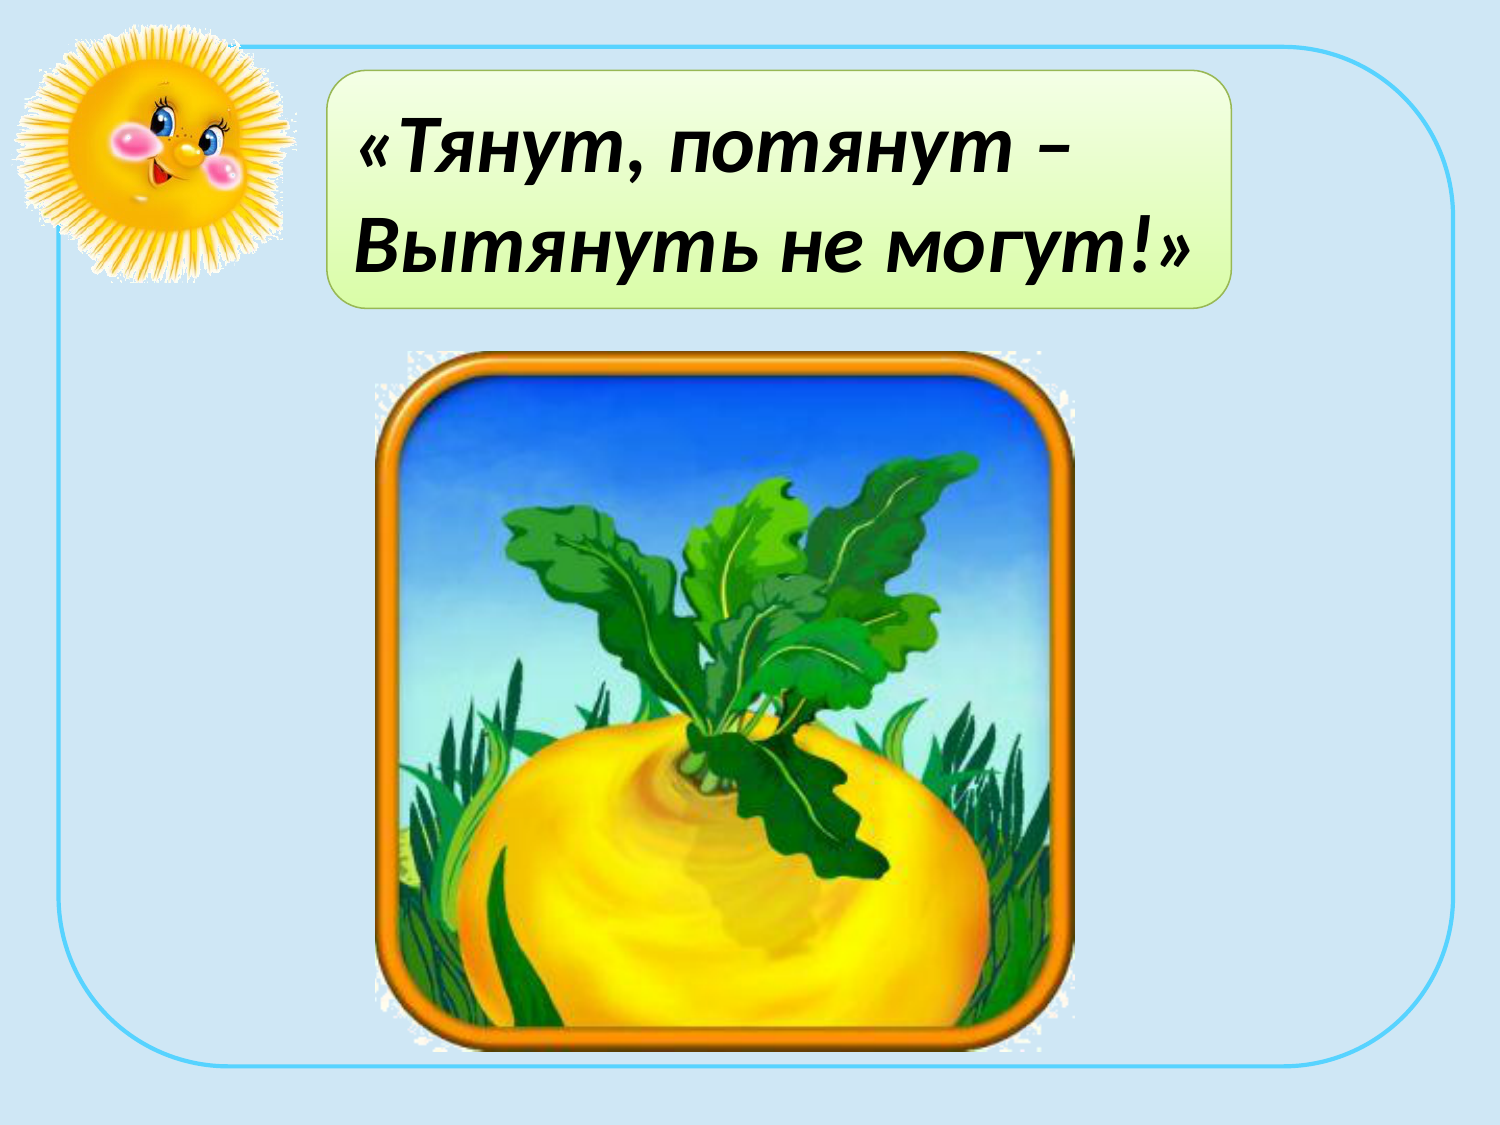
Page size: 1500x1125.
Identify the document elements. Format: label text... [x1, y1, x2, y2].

picture [11, 11, 340, 340]
text_box «Тянут, потянут – Вытянуть не могут!» [326, 70, 1232, 309]
picture [375, 351, 1075, 1052]
